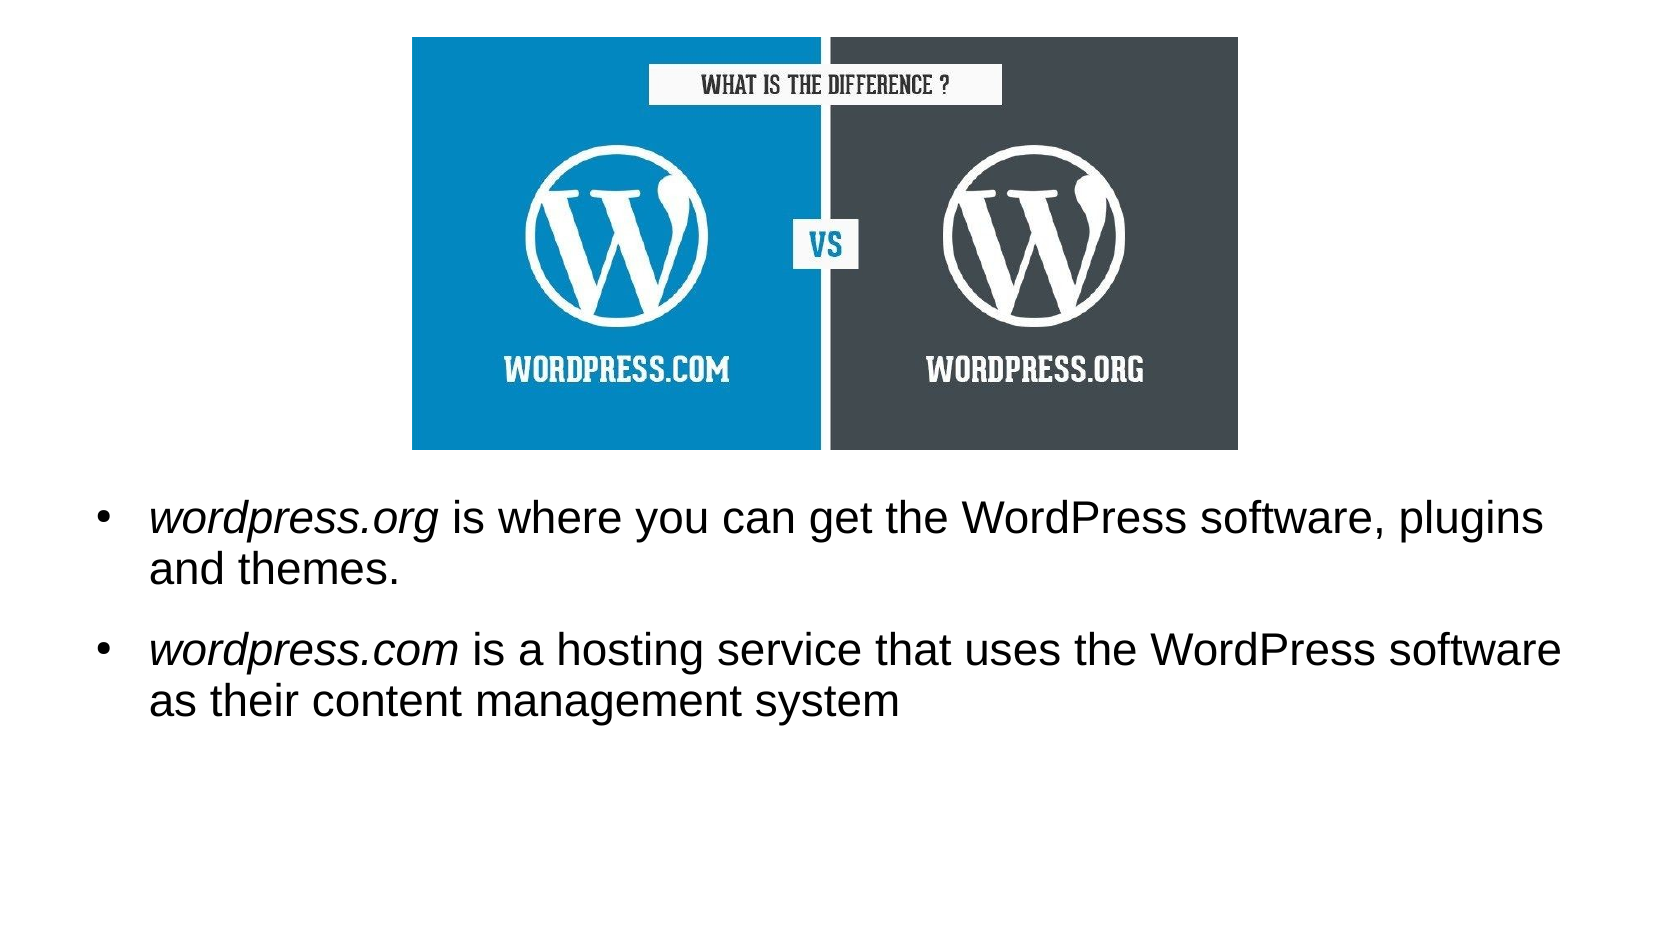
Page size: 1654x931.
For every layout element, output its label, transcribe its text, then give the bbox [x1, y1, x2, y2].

picture [524, 144, 709, 328]
picture [647, 37, 1238, 451]
list wordpress.org is where you can get the WordPress software, plugins and themes. wordpress.com is a hosting service that uses the WordPress software as their content management system [77, 491, 1567, 837]
picture [503, 355, 729, 385]
